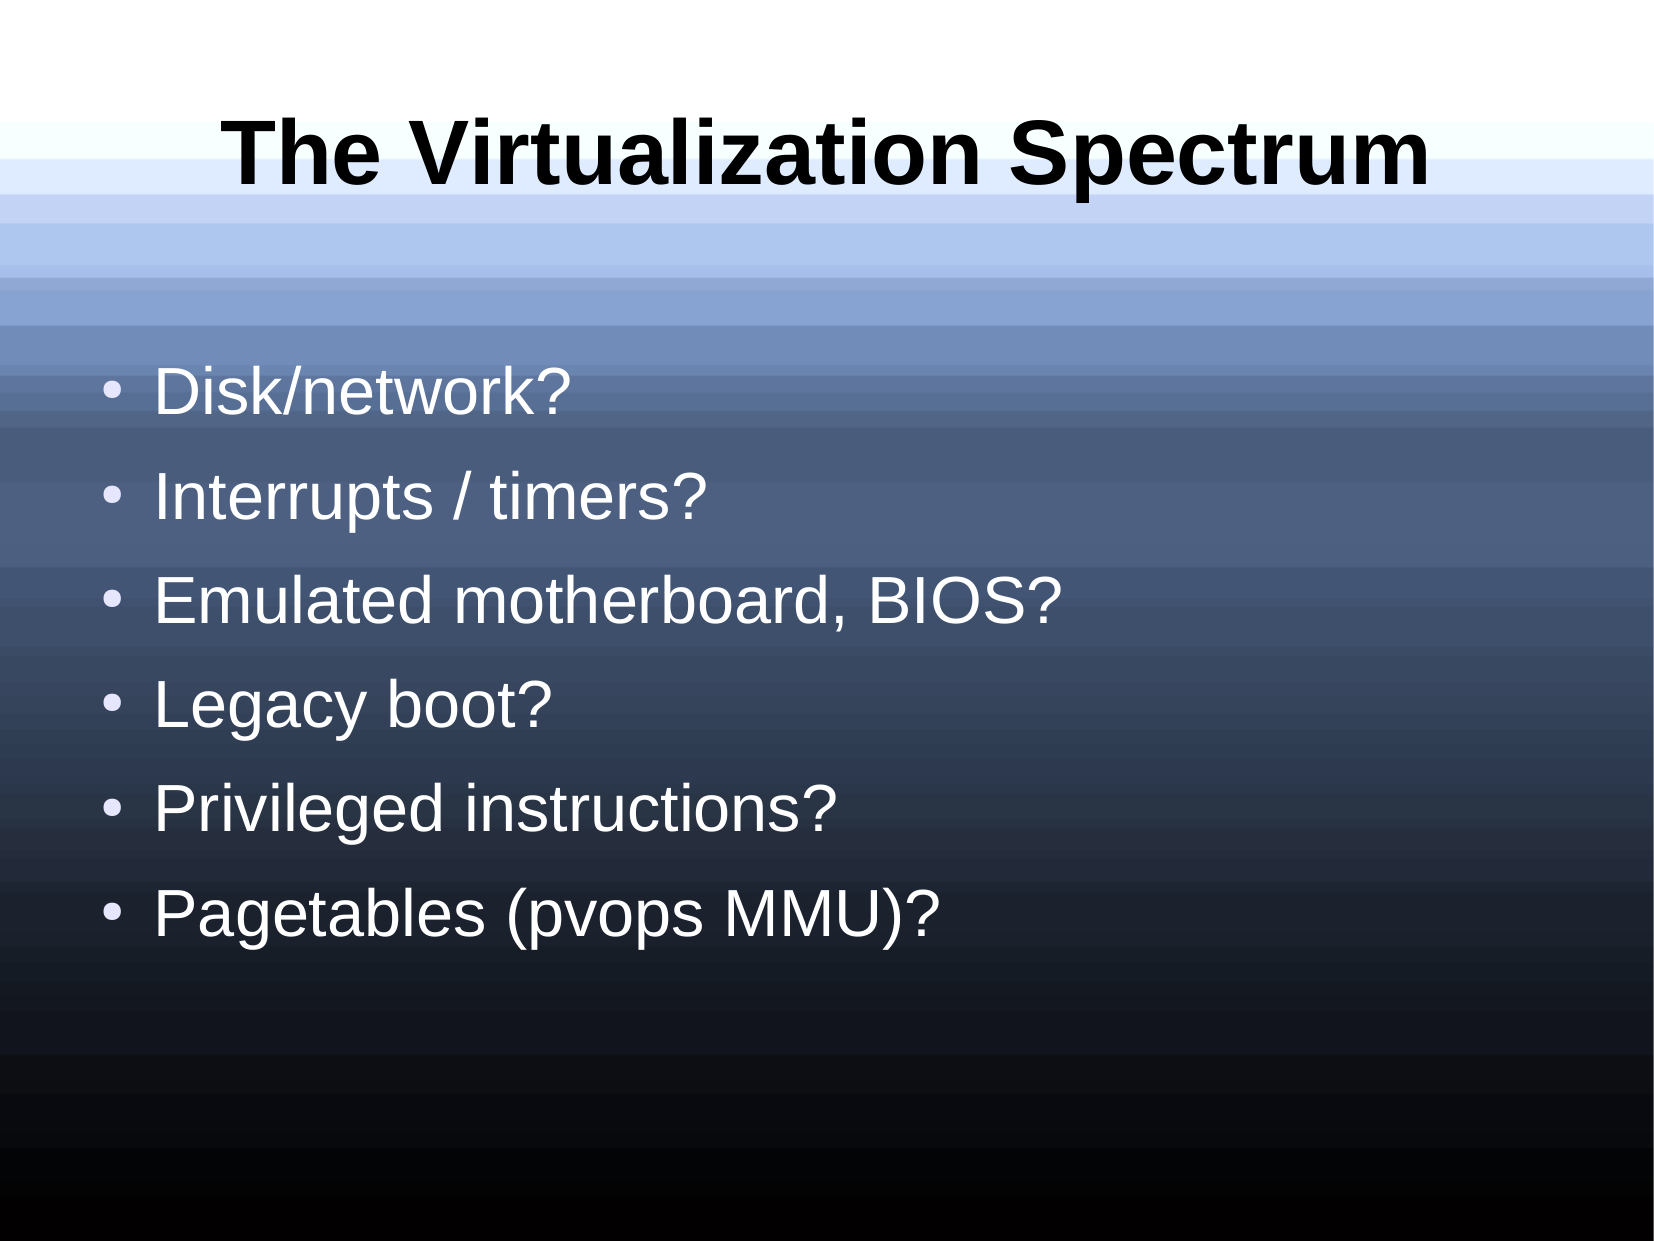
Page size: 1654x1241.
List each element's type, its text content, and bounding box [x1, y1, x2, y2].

title The Virtualization Spectrum [82, 49, 1571, 257]
list Disk/network? Interrupts / timers? Emulated motherboard, BIOS? Legacy boot? Privileged instructions? Pagetables (pvops MMU)? [82, 354, 1571, 1074]
picture [0, 0, 1654, 1241]
